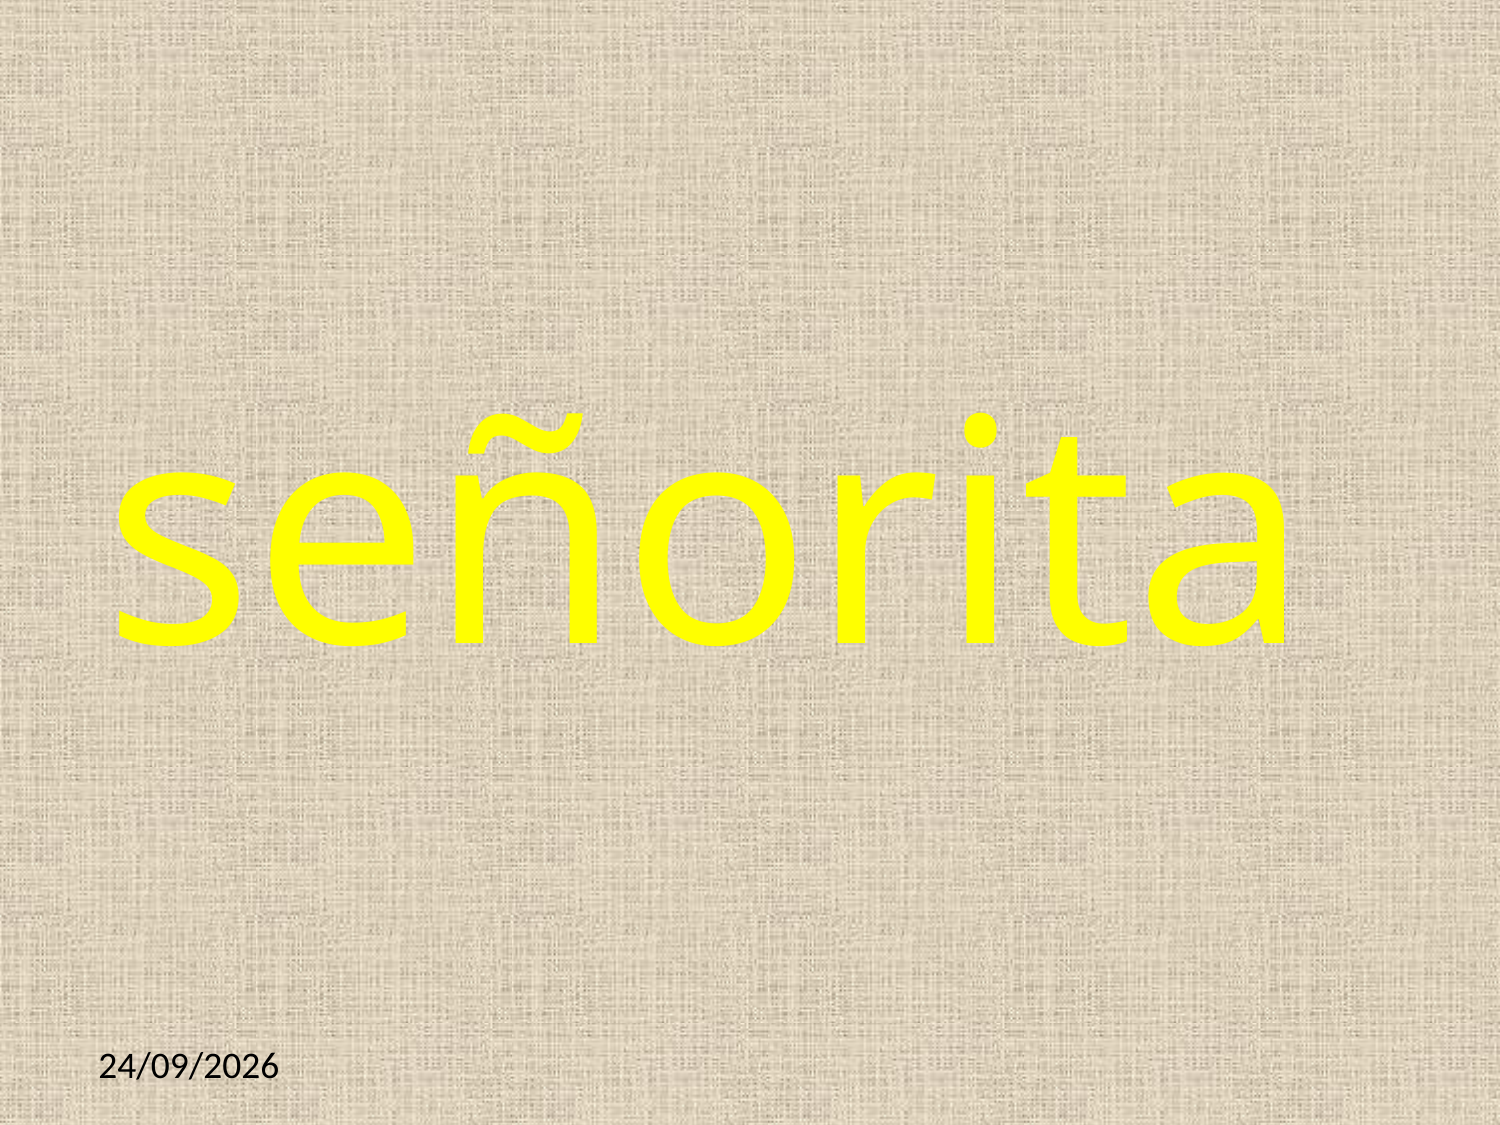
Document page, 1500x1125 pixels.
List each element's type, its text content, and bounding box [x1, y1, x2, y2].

text_box señorita [88, 302, 1412, 697]
picture [0, 0, 1500, 1125]
